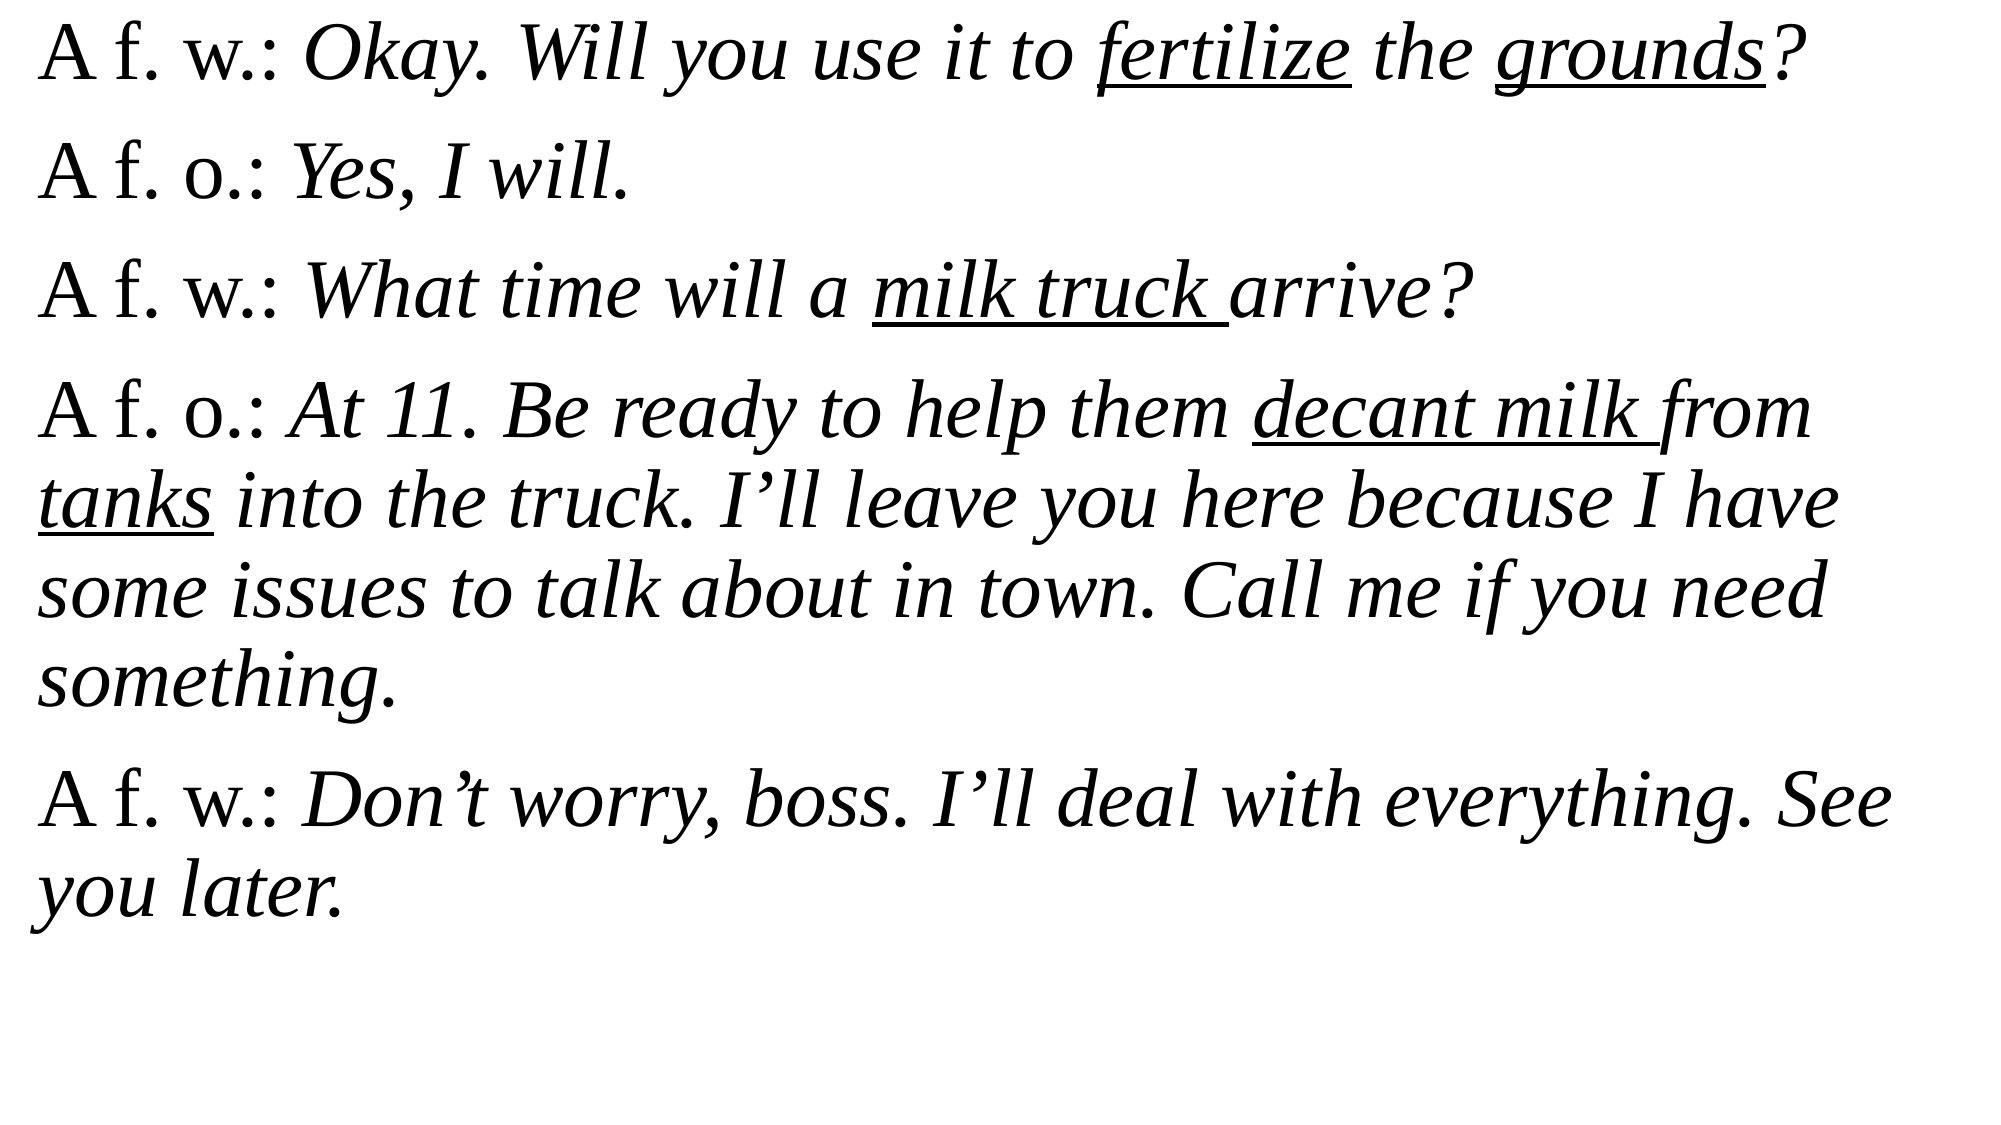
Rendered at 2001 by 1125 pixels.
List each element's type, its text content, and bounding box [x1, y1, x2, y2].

list A f. w.: Okay. Will you use it to fertilize the grounds? A f. o.: Yes, I will. A f. w.: What time will a milk truck arrive? A f. o.: At 11. Be ready to help them decant milk from tanks into the truck. I’ll leave you here because I have some issues to talk about in town. Call me if you need something. A f. w.: Don’t worry, boss. I’ll deal with everything. See you later. [22, 0, 1981, 1125]
